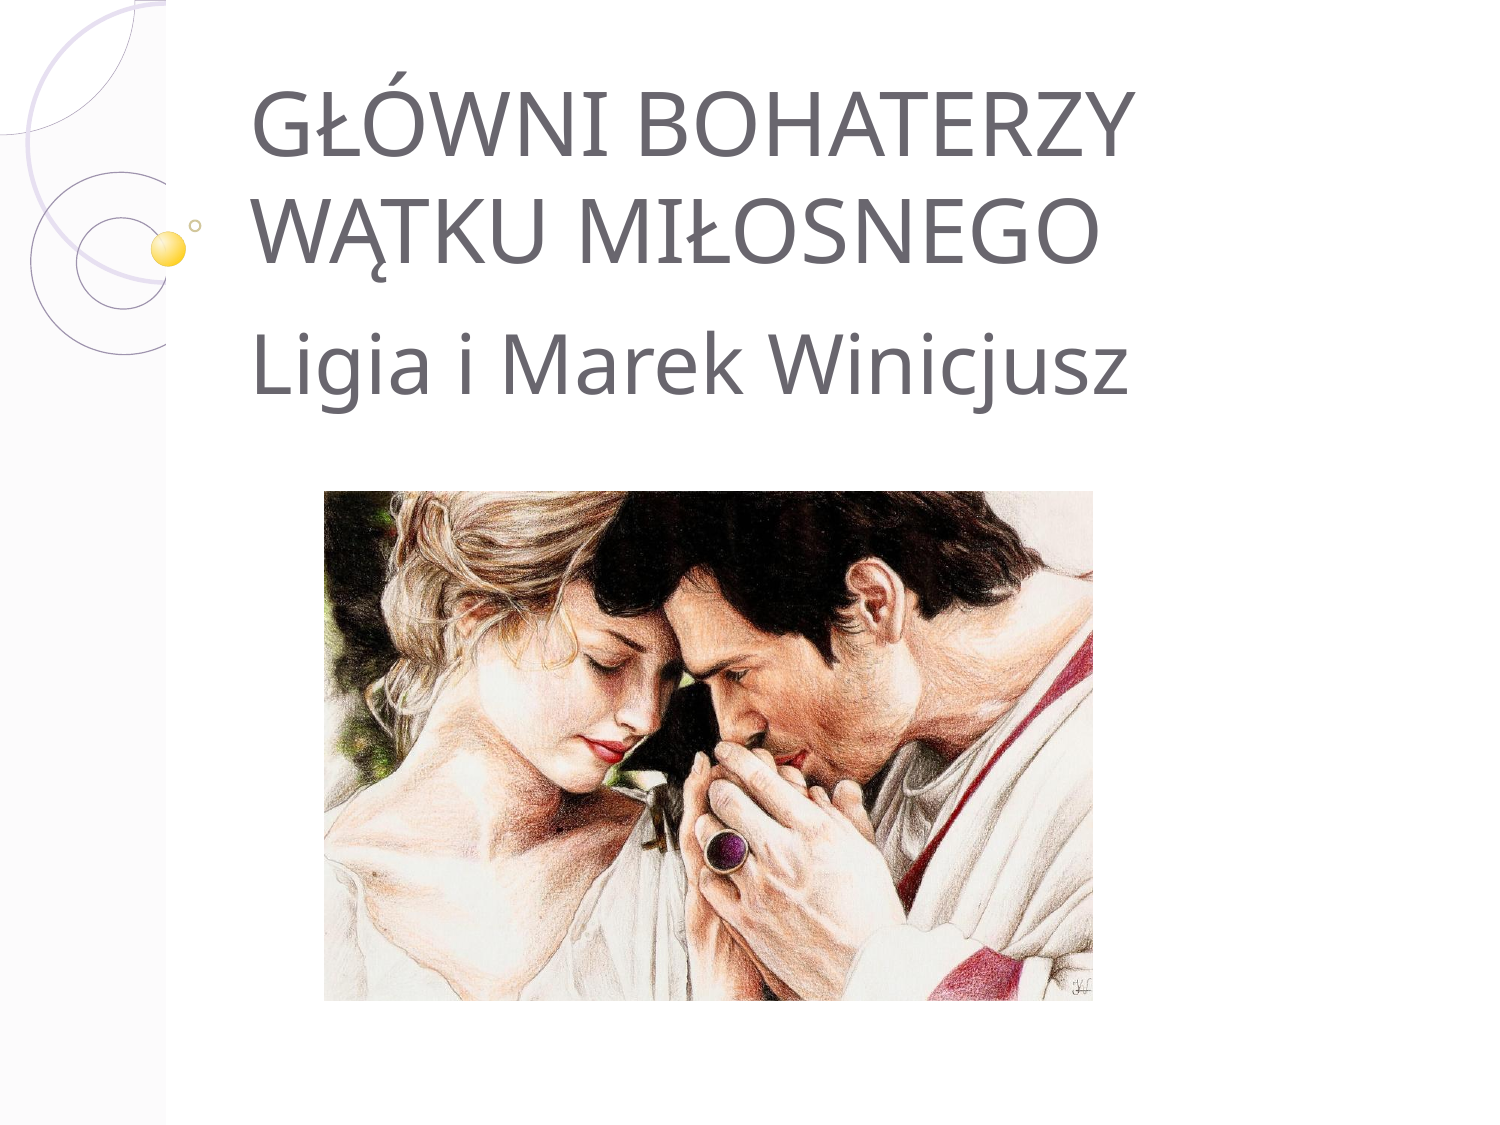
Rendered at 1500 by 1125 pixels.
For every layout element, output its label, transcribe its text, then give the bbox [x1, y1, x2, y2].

picture [324, 491, 1093, 1001]
subtitle Ligia i Marek Winicjusz [234, 303, 1450, 591]
title GŁÓWNI BOHATERZY WĄTKU MIŁOSNEGO [234, 59, 1450, 301]
